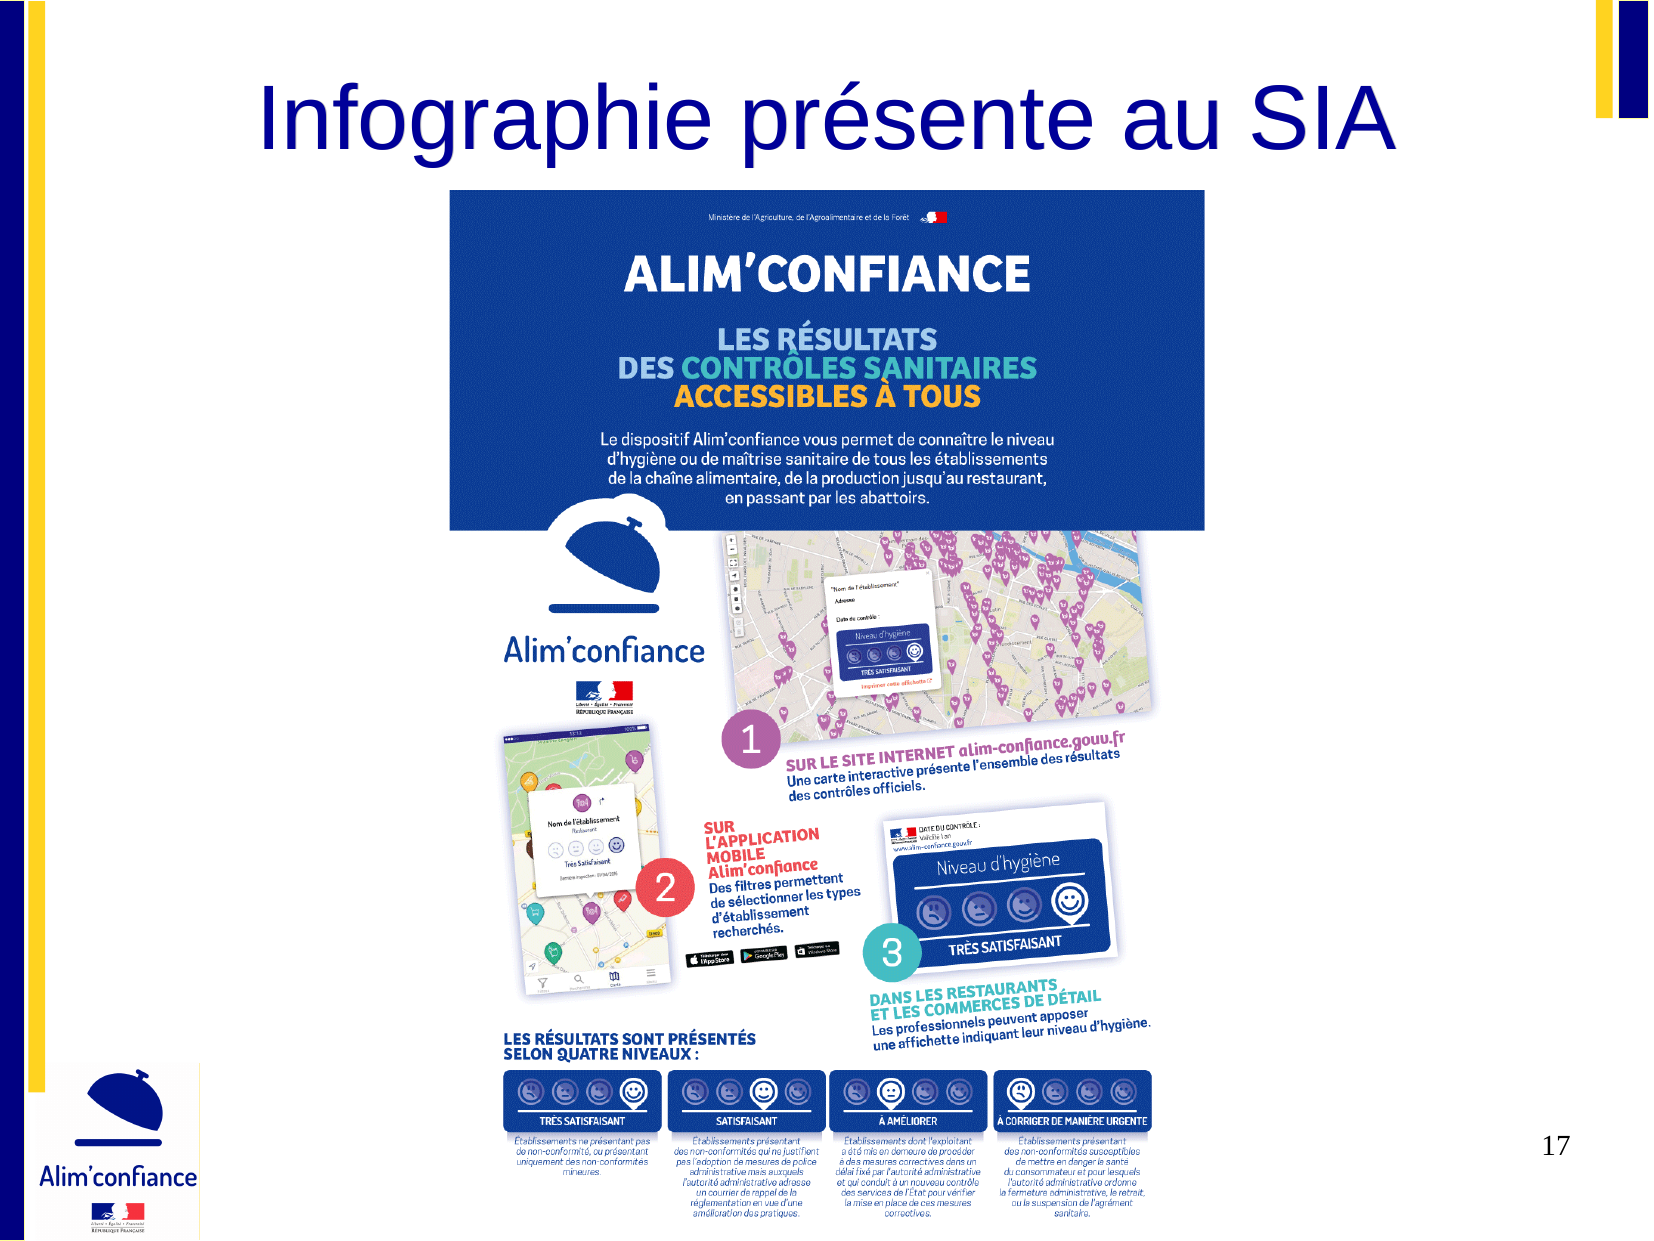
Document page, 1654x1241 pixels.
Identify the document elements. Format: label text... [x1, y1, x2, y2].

picture [35, 1062, 200, 1241]
text_box [1595, 0, 1613, 119]
text_box [0, 0, 25, 1241]
title Infographie présente au SIA [83, 13, 1572, 222]
picture [449, 222, 1205, 1241]
text_box [28, 1, 46, 1093]
text_box [1618, 0, 1649, 119]
